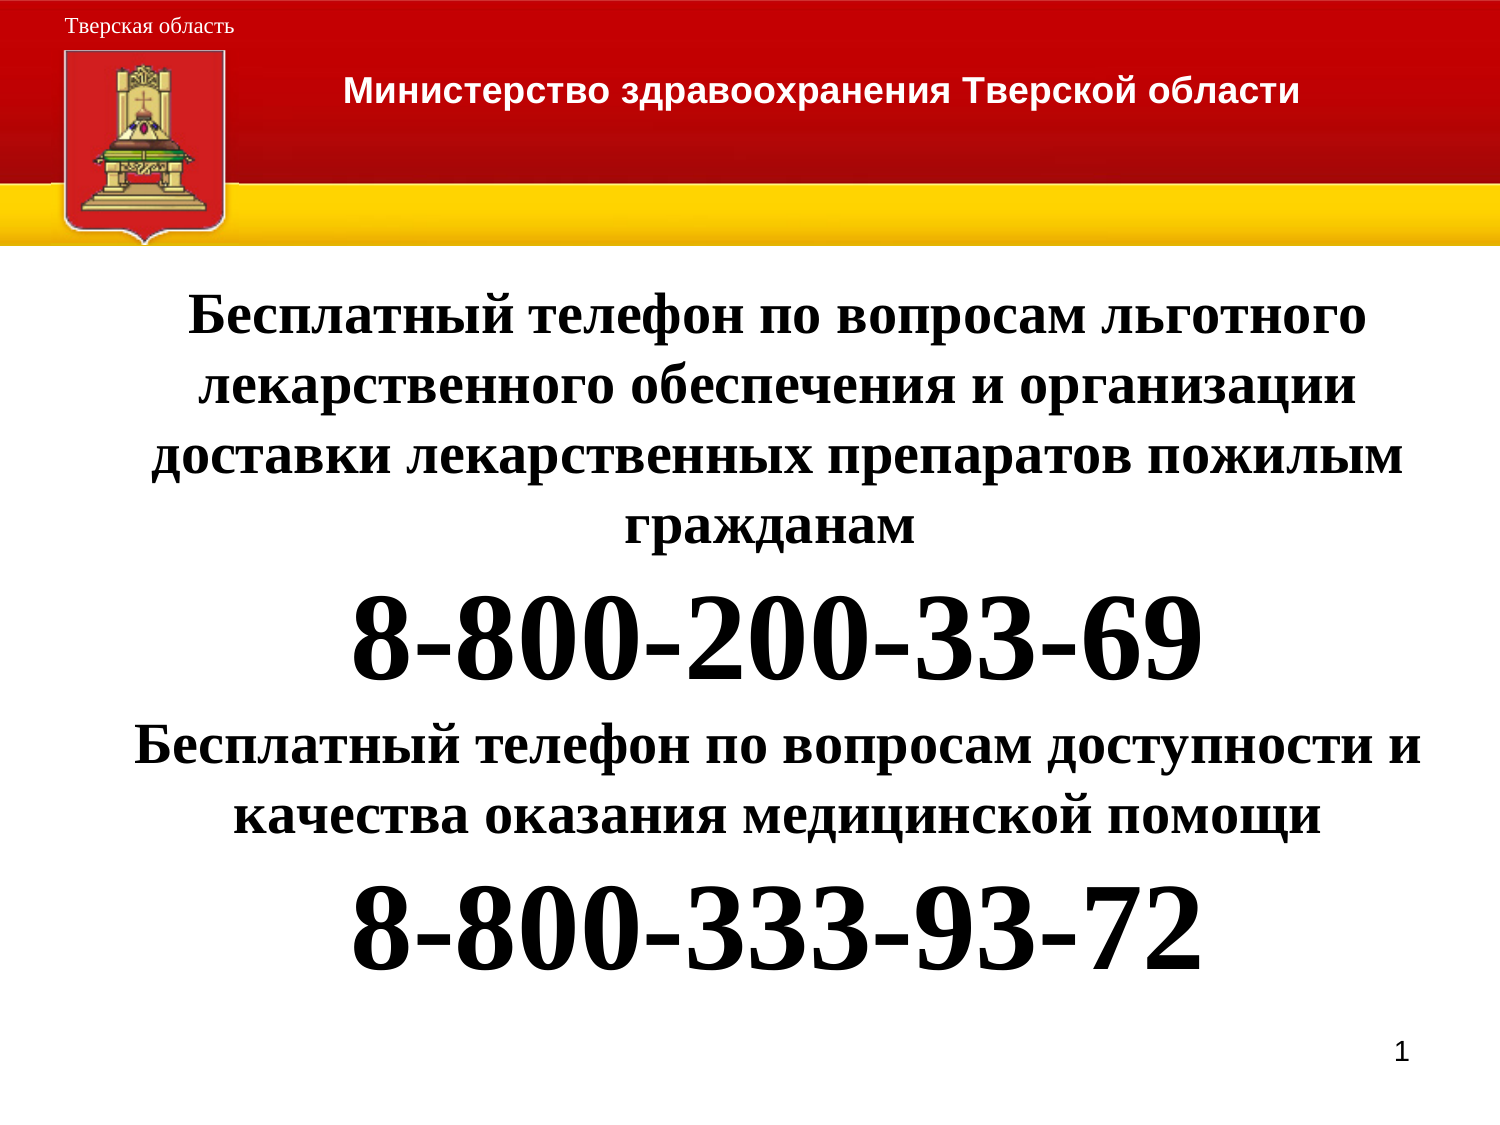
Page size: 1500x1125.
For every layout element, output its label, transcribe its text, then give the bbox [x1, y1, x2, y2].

text_box Тверская область [49, 3, 250, 47]
picture [0, 0, 1500, 246]
text_box Бесплатный телефон по вопросам льготного лекарственного обеспечения и организации доставки лекарственных препаратов пожилым гражданам 8-800-200-33-69 Бесплатный телефон по вопросам доступности и качества оказания медицинской помощи 8-800-333-93-72 [100, 267, 1456, 1125]
text_box Министерство здравоохранения Тверской области [328, 58, 1317, 119]
text_box <номер> [1074, 1024, 1426, 1103]
